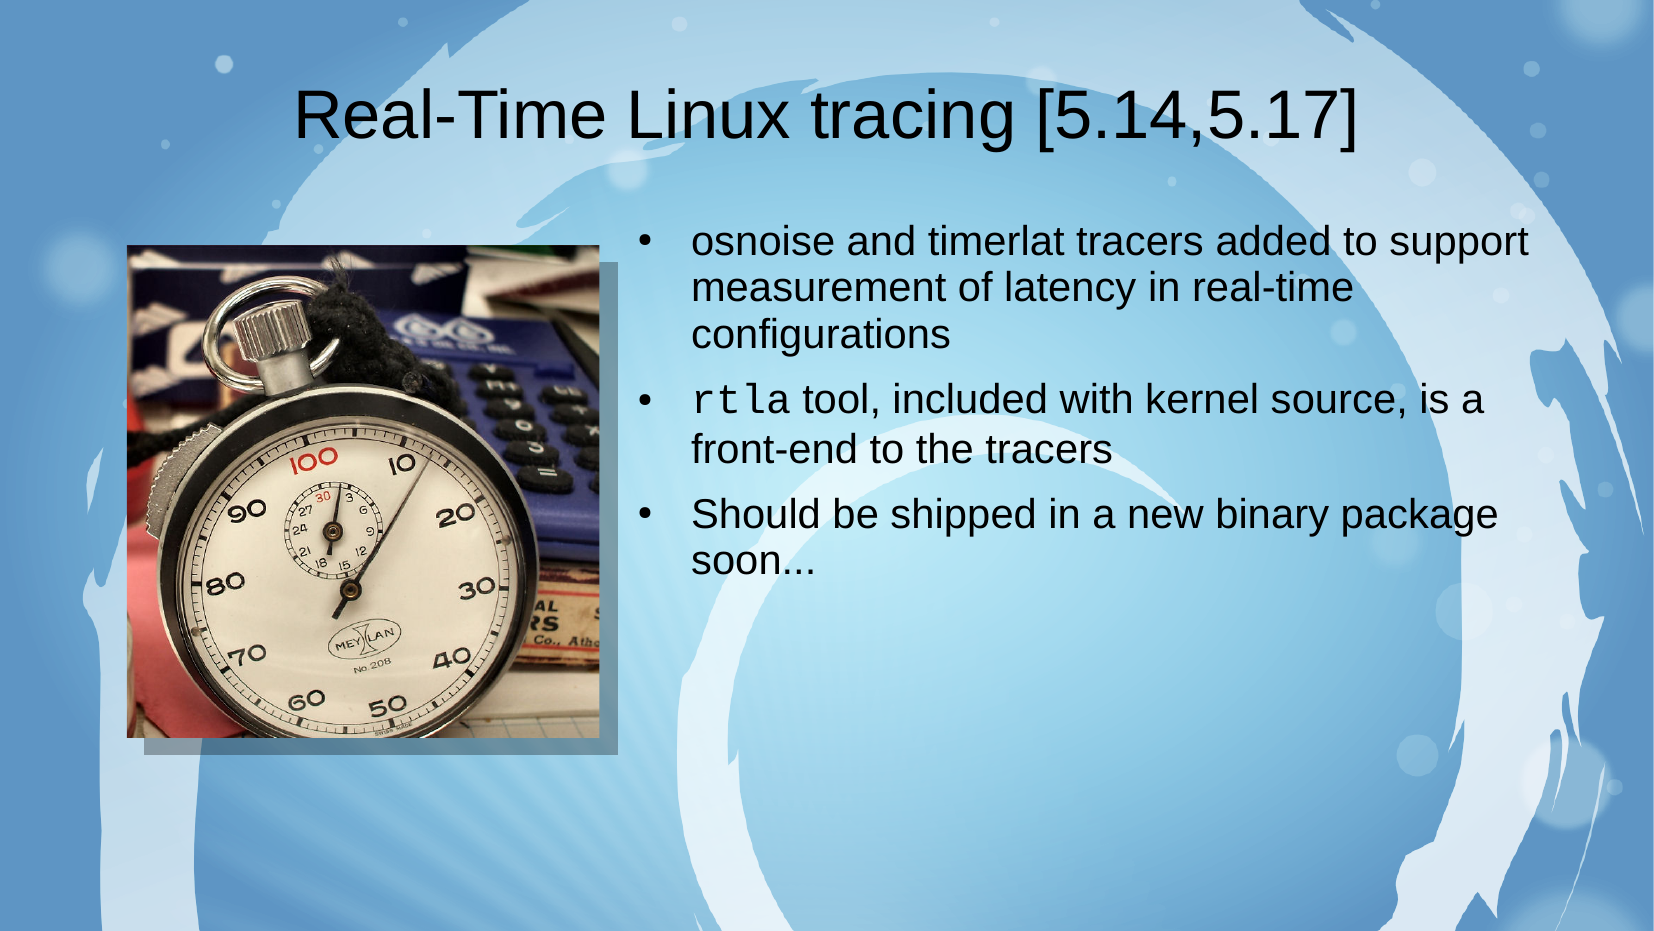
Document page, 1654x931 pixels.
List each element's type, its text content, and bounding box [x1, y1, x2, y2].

picture [0, 0, 1654, 931]
list osnoise and timerlat tracers added to support measurement of latency in real-time configurations rtla tool, included with kernel source, is a front-end to the tracers Should be shipped in a new binary package soon... [620, 217, 1536, 832]
title Real-Time Linux tracing [5.14,5.17] [118, 37, 1536, 193]
